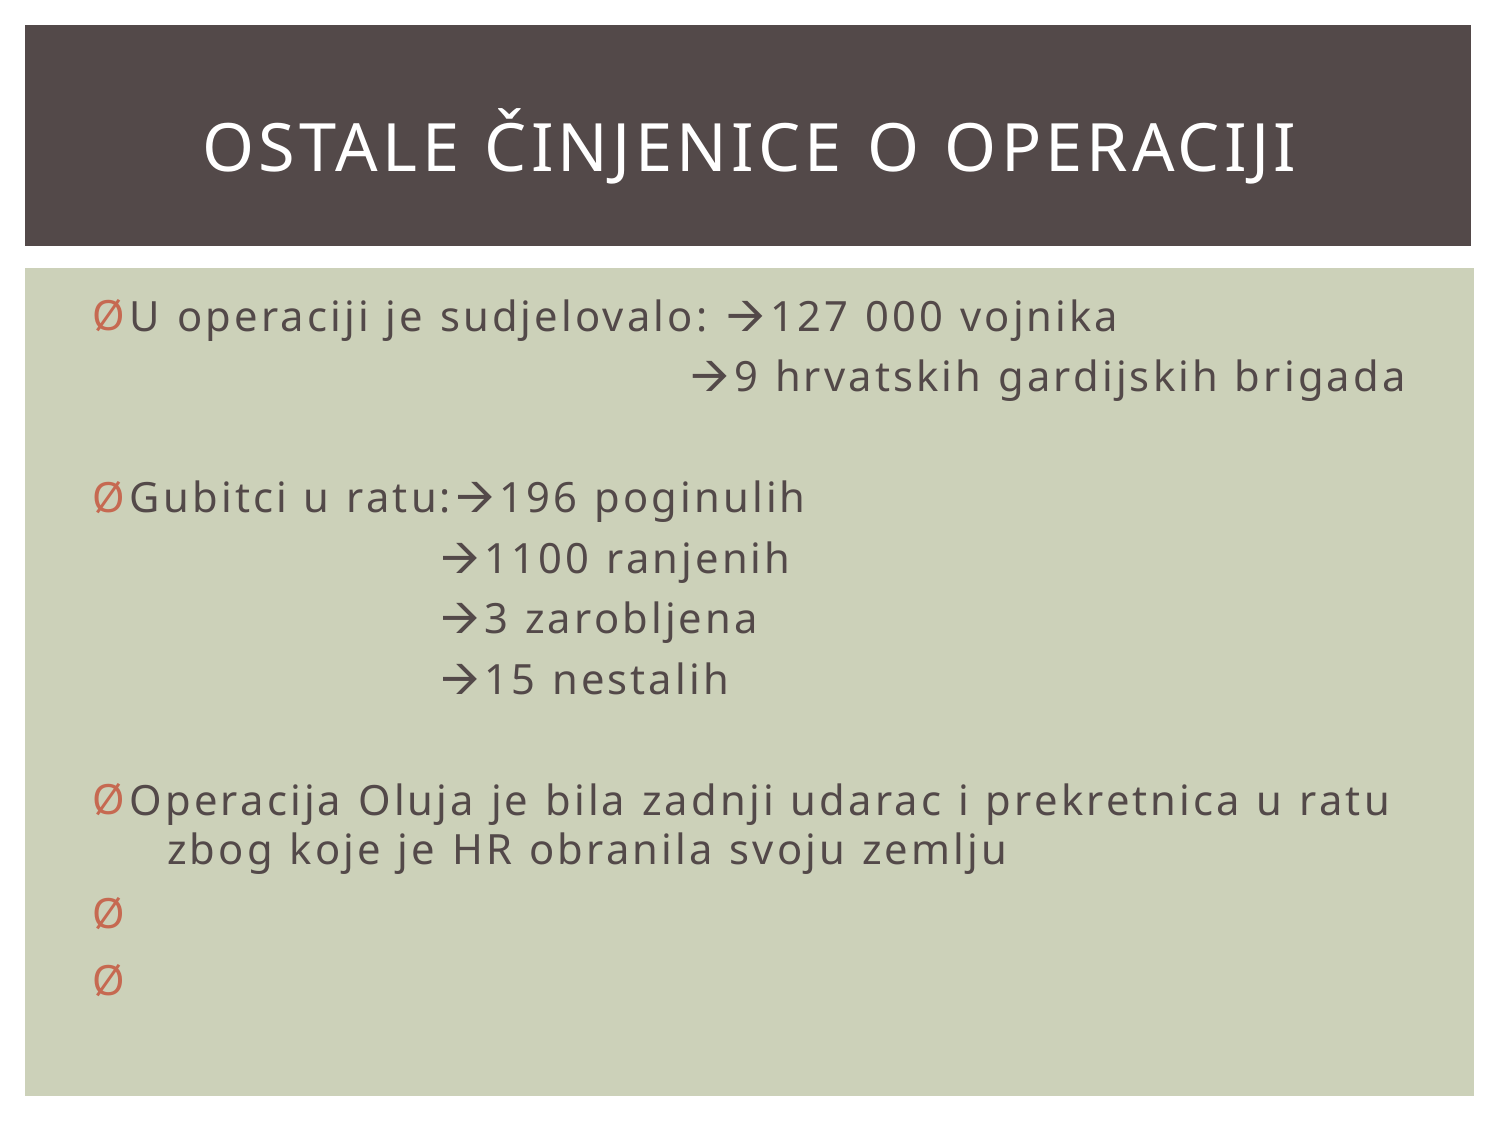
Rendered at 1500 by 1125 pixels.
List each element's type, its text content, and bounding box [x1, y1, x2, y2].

title Ostale činjenice o operaciji [62, 58, 1438, 232]
list U operaciji je sudjelovalo: 127 000 vojnika 9 hrvatskih gardijskih brigada Gubitci u ratu:196 poginulih 1100 ranjenih 3 zarobljena 15 nestalih Operacija Oluja je bila zadnji udarac i prekretnica u ratu zbog koje je HR obranila svoju zemlju [62, 281, 1442, 1006]
